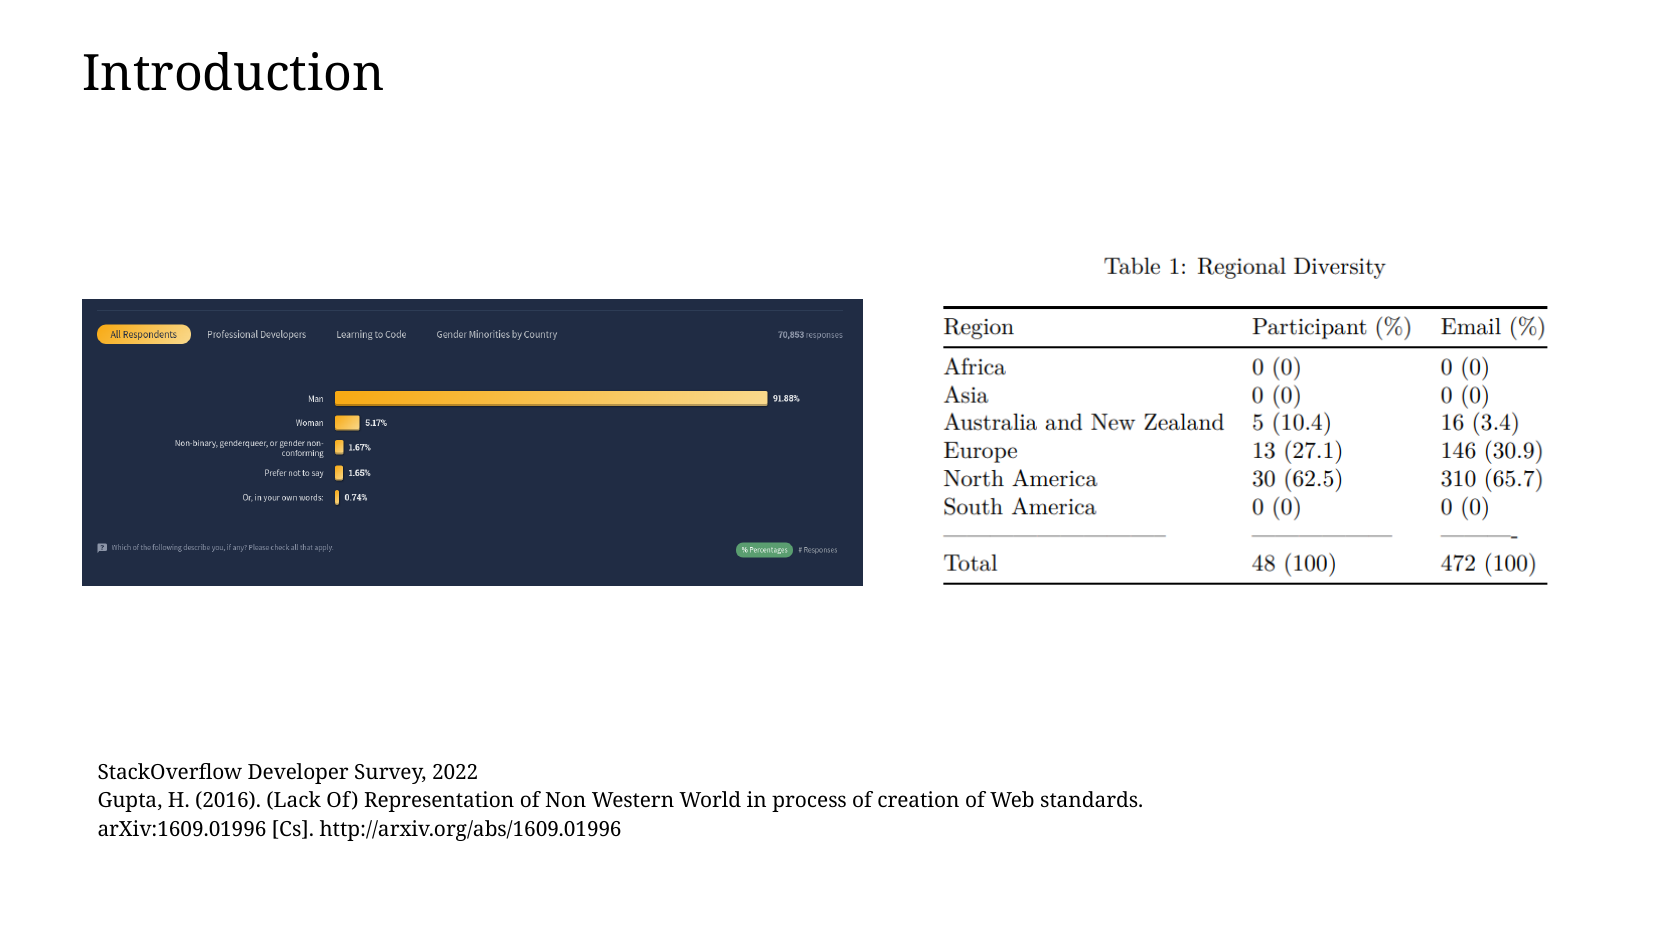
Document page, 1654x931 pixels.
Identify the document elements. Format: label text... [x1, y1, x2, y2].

title Introduction [82, 37, 1571, 193]
text_box StackOverflow Developer Survey, 2022 Gupta, H. (2016). (Lack Of) Representation of Non Western World in process of creation of Web standards. arXiv:1609.01996 [Cs]. http://arxiv.org/abs/1609.01996 [82, 750, 1156, 878]
picture [82, 244, 1564, 633]
